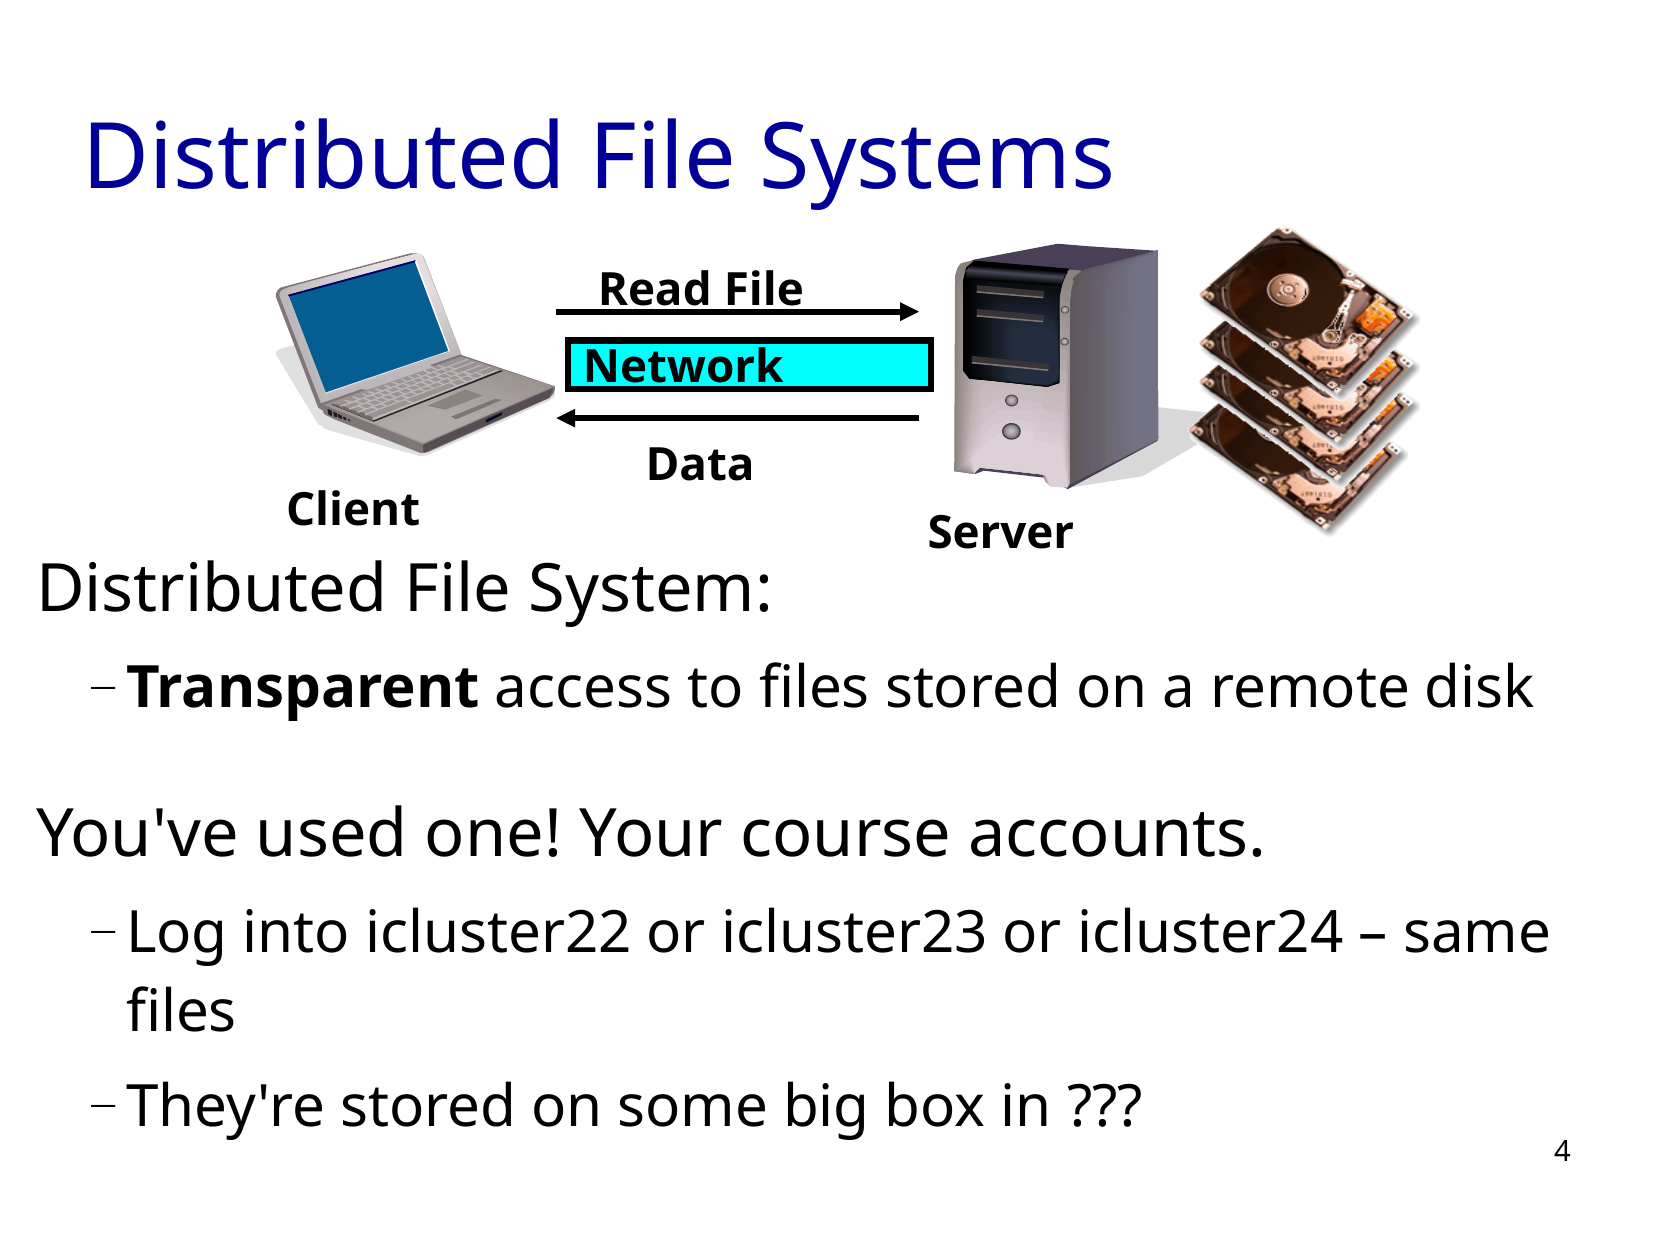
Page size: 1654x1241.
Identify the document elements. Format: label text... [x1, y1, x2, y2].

title Distributed File Systems [82, 49, 1571, 257]
text_box Data [630, 427, 845, 498]
picture [275, 253, 555, 456]
text_box Server [912, 495, 1164, 565]
picture [954, 224, 1420, 542]
text_box Network [568, 340, 931, 389]
text_box Read File [582, 251, 894, 322]
text_box Client [271, 472, 510, 543]
list Distributed File System: Transparent access to files stored on a remote disk You've used one! Your course accounts. Log into icluster22 or icluster23 or icluster24 – same files They're stored on some big box in ??? [0, 540, 1599, 1227]
